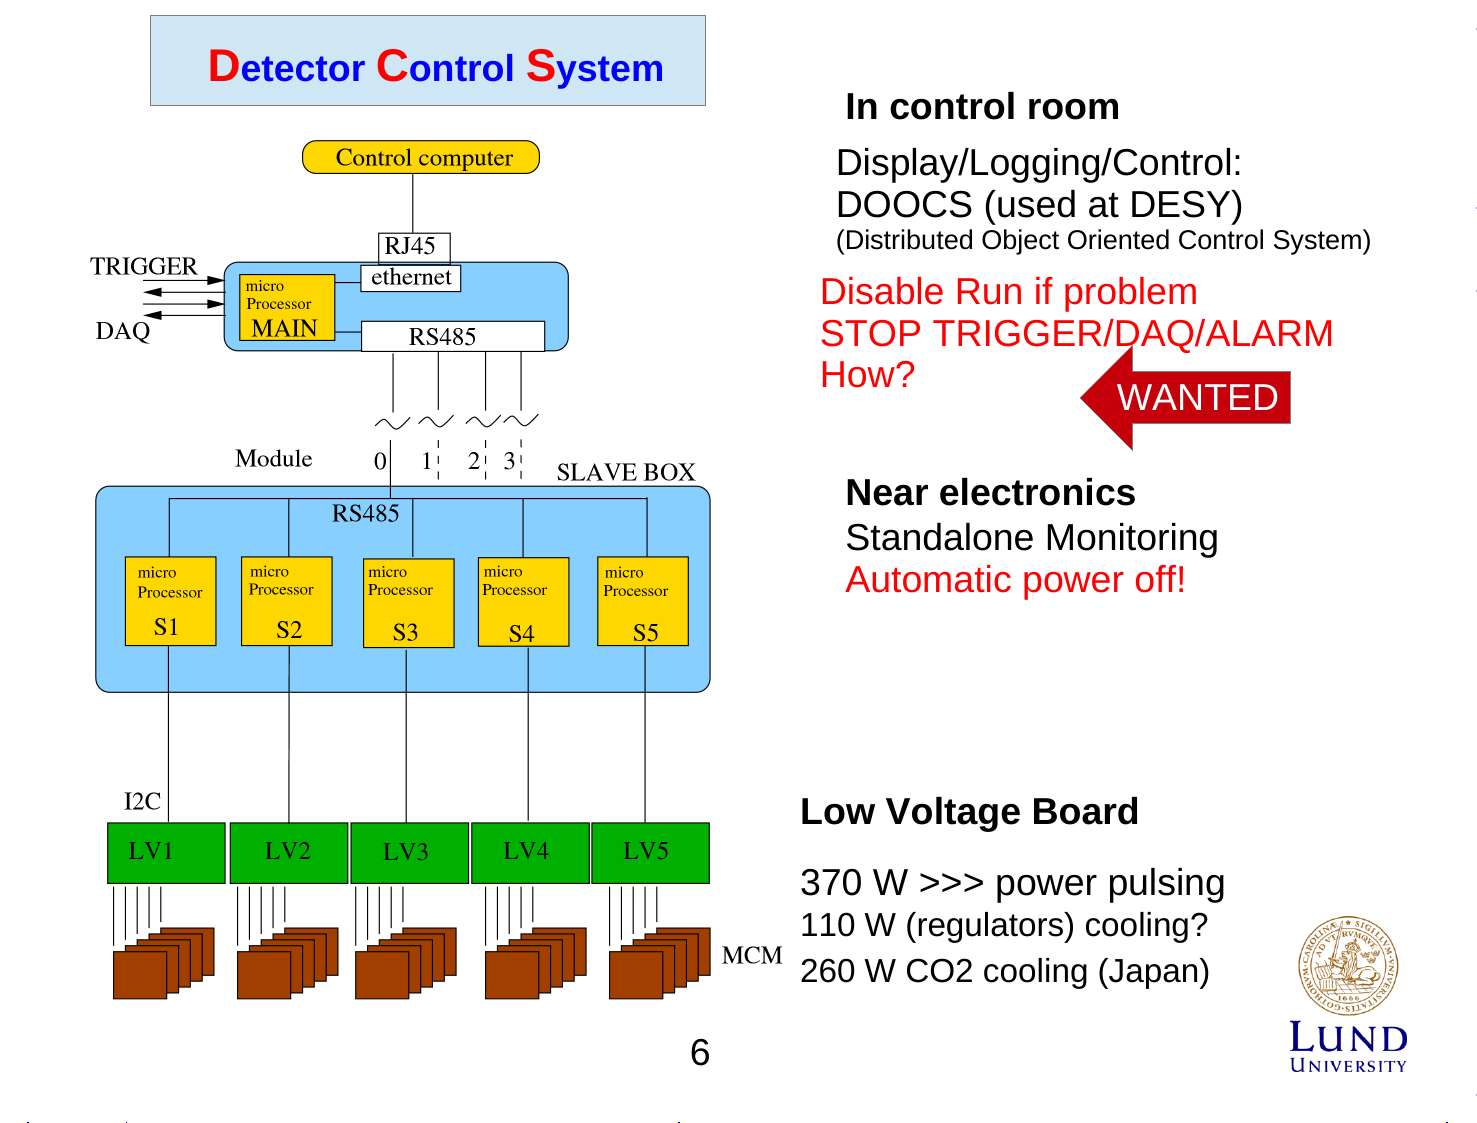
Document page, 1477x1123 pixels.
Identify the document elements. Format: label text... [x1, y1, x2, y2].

text_box Disable Run if problem STOP TRIGGER/DAQ/ALARM How? [805, 263, 1351, 406]
picture [88, 138, 796, 1005]
picture [1290, 916, 1407, 1072]
text_box In control room [830, 78, 1136, 134]
text_box [150, 15, 706, 106]
text_box <number> [674, 1025, 1332, 1096]
text_box Near electronics [830, 465, 1152, 522]
text_box 110 W (regulators) cooling? [785, 899, 1246, 957]
text_box 370 W >>> power pulsing [785, 854, 1241, 912]
text_box Detector Control System [192, 33, 631, 91]
text_box Display/Logging/Control: DOOCS (used at DESY) (Distributed Object Oriented Control System) [821, 134, 1386, 264]
text_box WANTED [1080, 345, 1291, 451]
text_box Standalone Monitoring Automatic power off! [830, 509, 1234, 654]
text_box 260 W CO2 cooling (Japan) [785, 945, 1251, 1006]
text_box Low Voltage Board [785, 783, 1156, 856]
